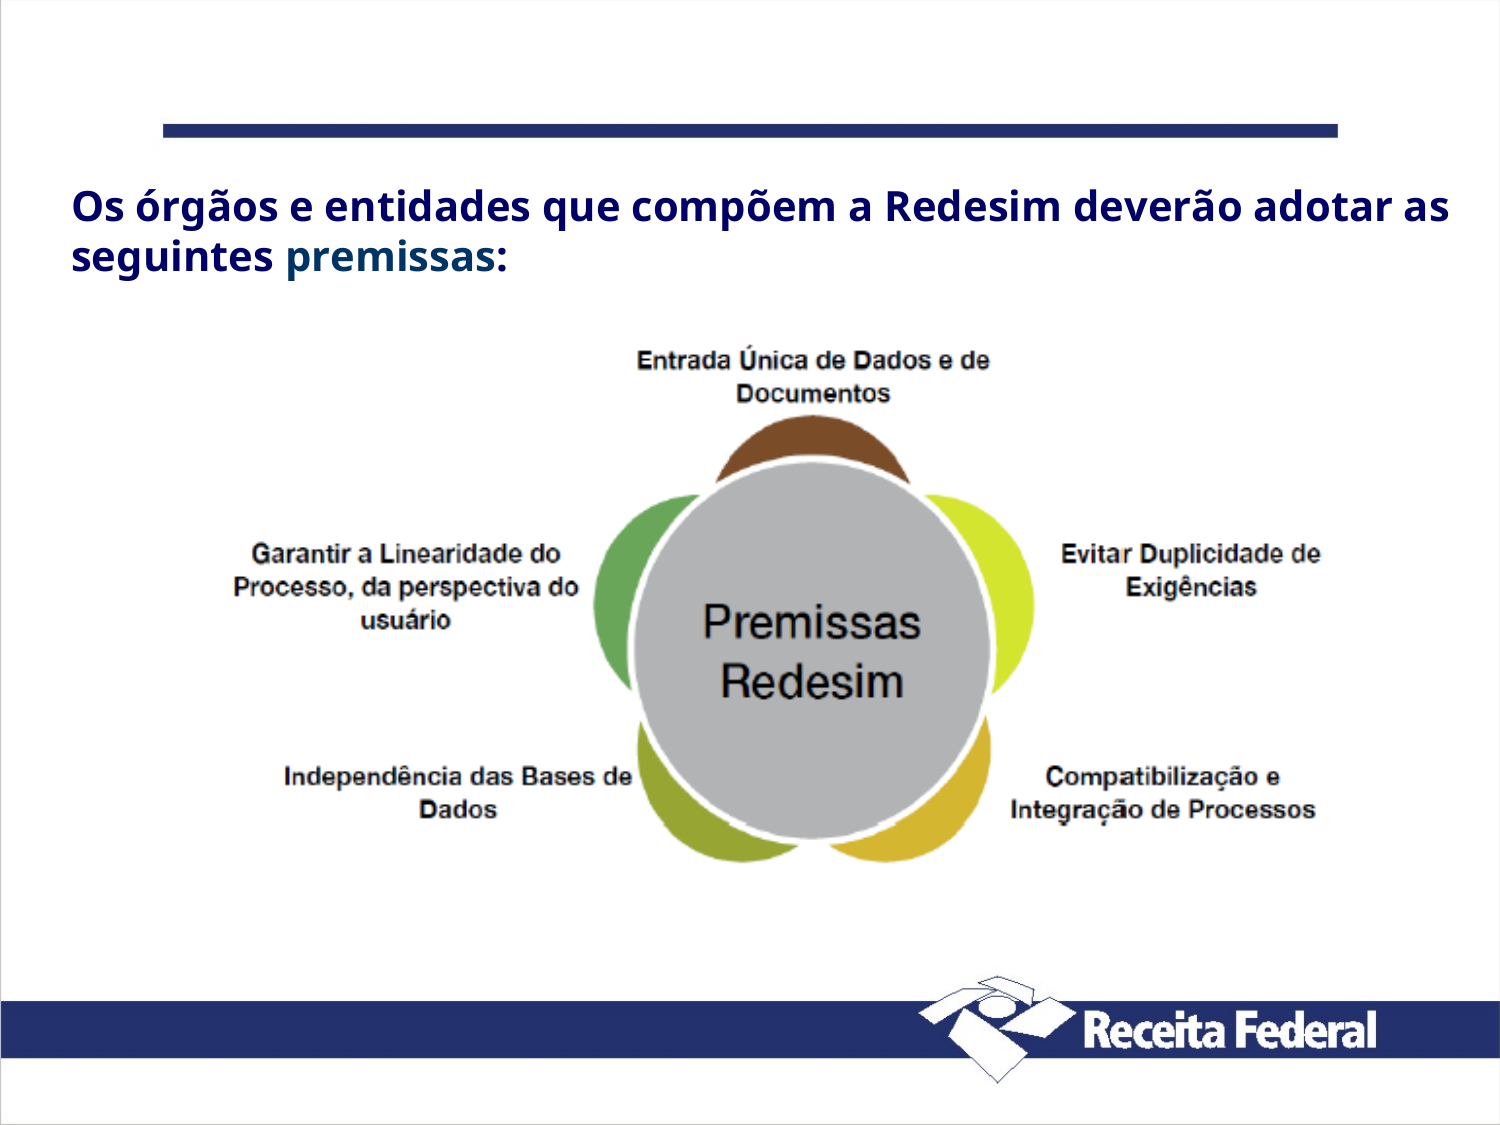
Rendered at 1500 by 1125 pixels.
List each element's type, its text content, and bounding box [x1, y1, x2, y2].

text_box Os órgãos e entidades que compõem a Redesim deverão adotar as seguintes premissas: [0, 172, 1500, 288]
picture [0, 288, 1500, 1125]
picture [0, 0, 1500, 172]
chart [62, 287, 1462, 952]
